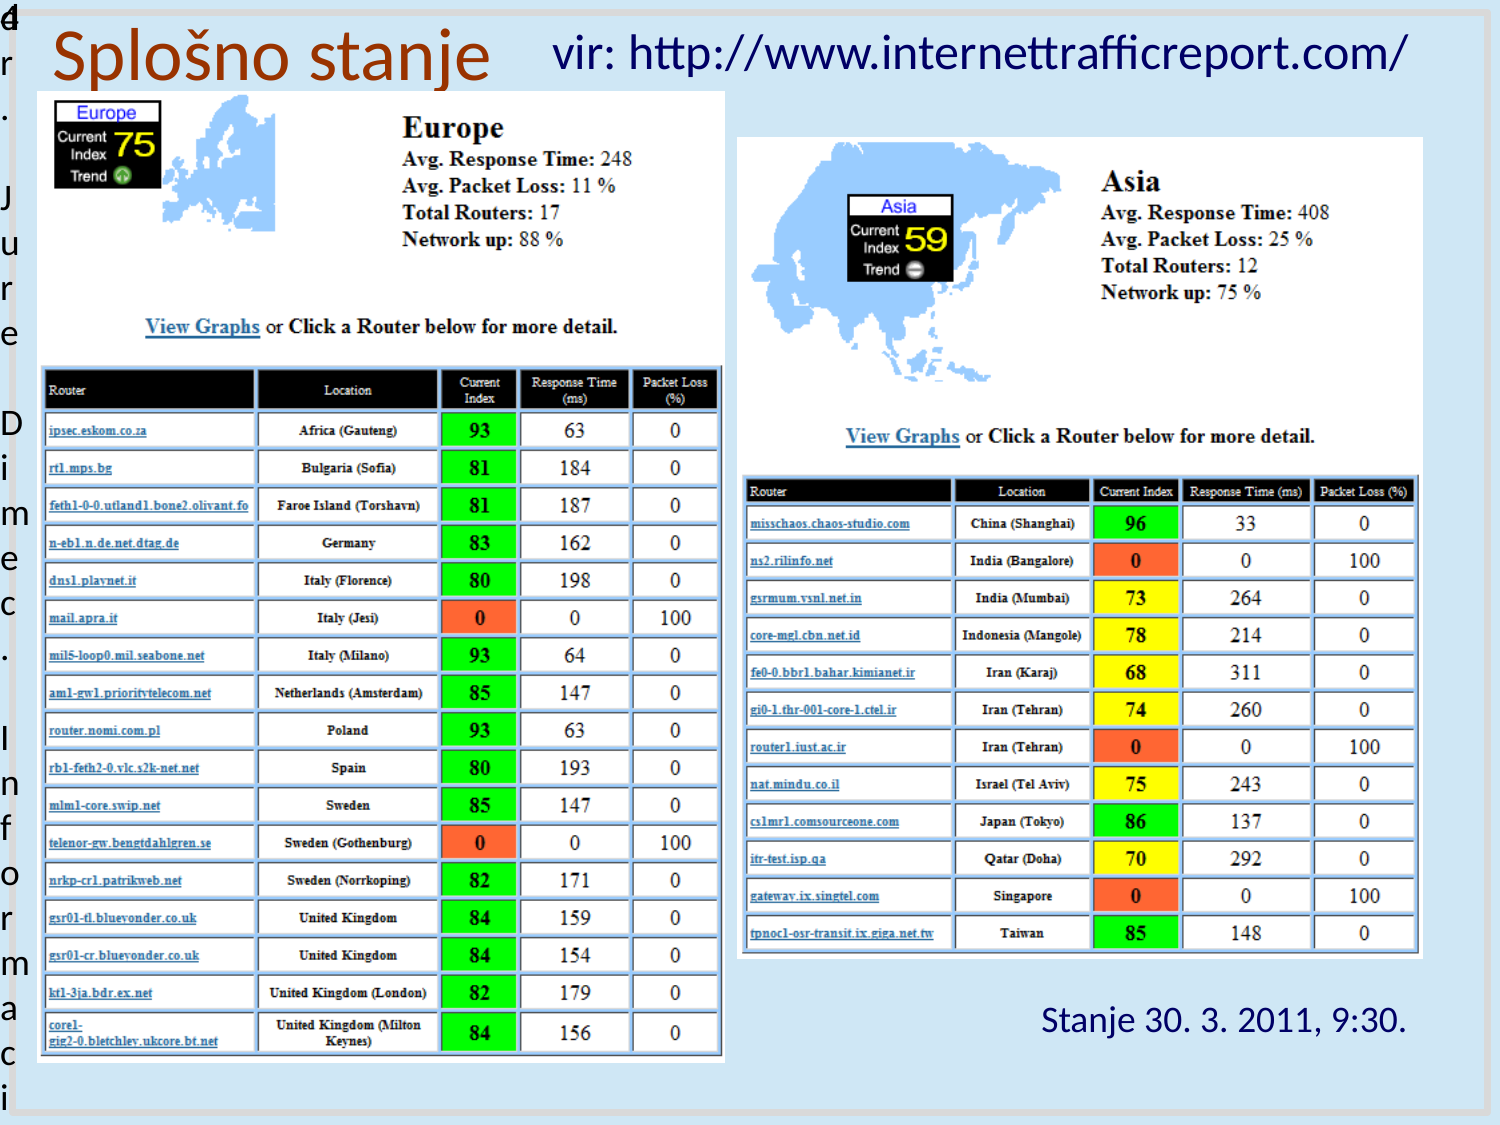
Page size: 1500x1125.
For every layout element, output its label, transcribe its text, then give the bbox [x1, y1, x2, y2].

title Splošno stanje [37, 12, 525, 88]
picture [737, 137, 1423, 959]
text_box vir: http://www.internettrafficreport.com/ [537, 12, 1463, 88]
picture [37, 91, 725, 1063]
text_box Stanje 30. 3. 2011, 9:30. [1026, 987, 1423, 1048]
